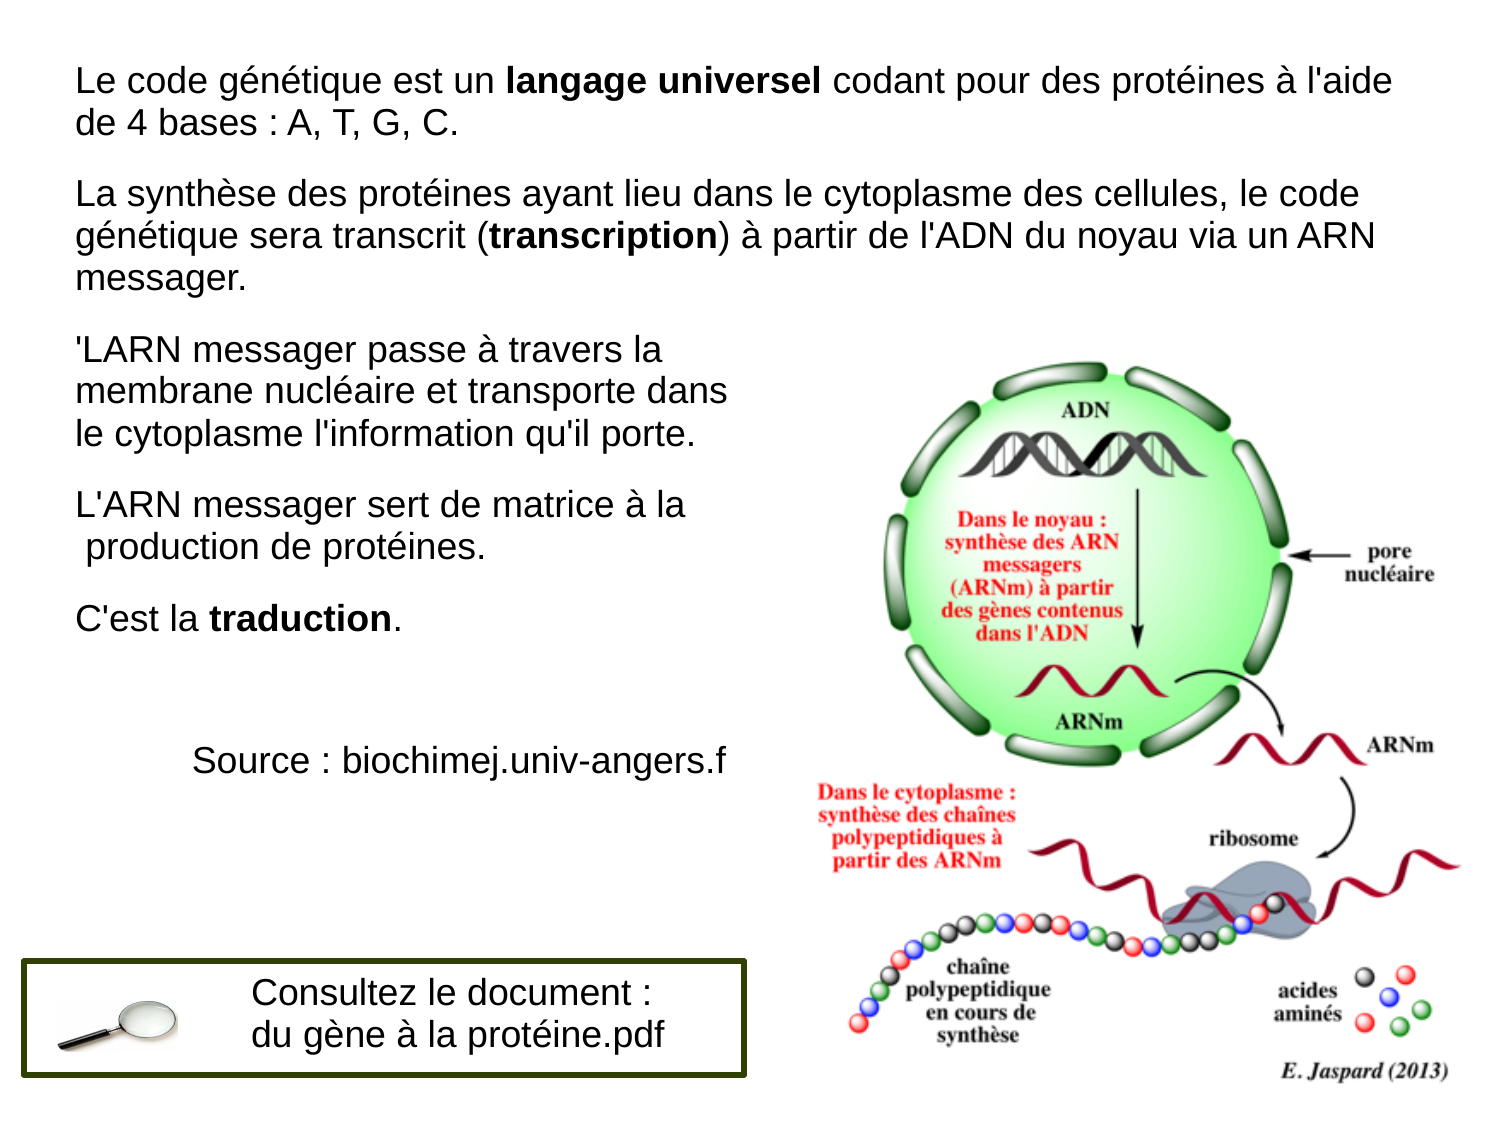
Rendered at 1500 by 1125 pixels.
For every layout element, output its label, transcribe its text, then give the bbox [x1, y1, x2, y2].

list Le code génétique est un langage universel codant pour des protéines à l'aide de 4 bases : A, T, G, C. La synthèse des protéines ayant lieu dans le cytoplasme des cellules, le code génétique sera transcrit (transcription) à partir de l'ADN du noyau via un ARN messager. 'LARN messager passe à travers la membrane nucléaire et transporte dans le cytoplasme l'information qu'il porte. L'ARN messager sert de matrice à la production de protéines. C'est la traduction. [75, 59, 1425, 916]
picture [814, 358, 1467, 1087]
text_box Consultez le document : du gène à la protéine.pdf [236, 964, 680, 1063]
picture [56, 1000, 178, 1052]
text_box Source : biochimej.univ-angers.f [177, 732, 851, 790]
